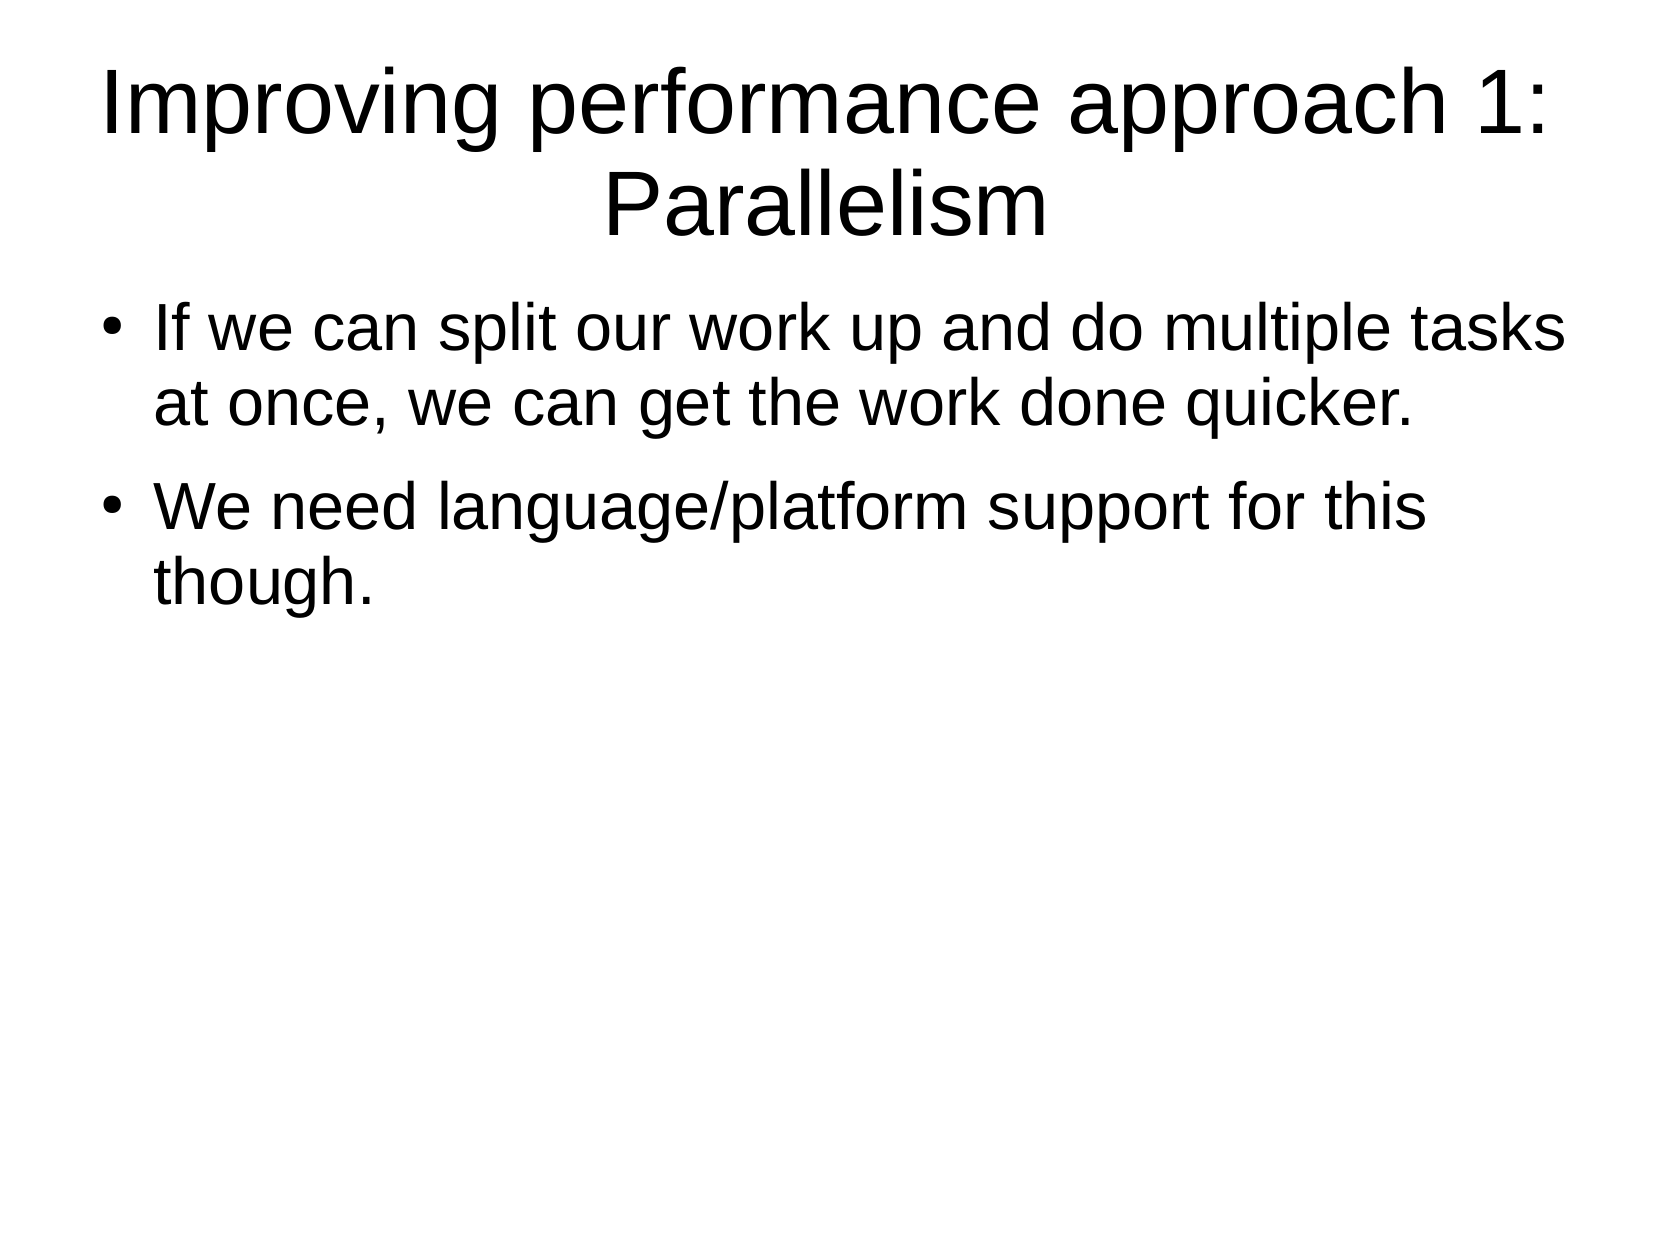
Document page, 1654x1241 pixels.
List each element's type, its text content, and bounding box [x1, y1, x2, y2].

title Improving performance approach 1: Parallelism [82, 49, 1571, 257]
list If we can split our work up and do multiple tasks at once, we can get the work done quicker. We need language/platform support for this though. [82, 290, 1571, 1010]
